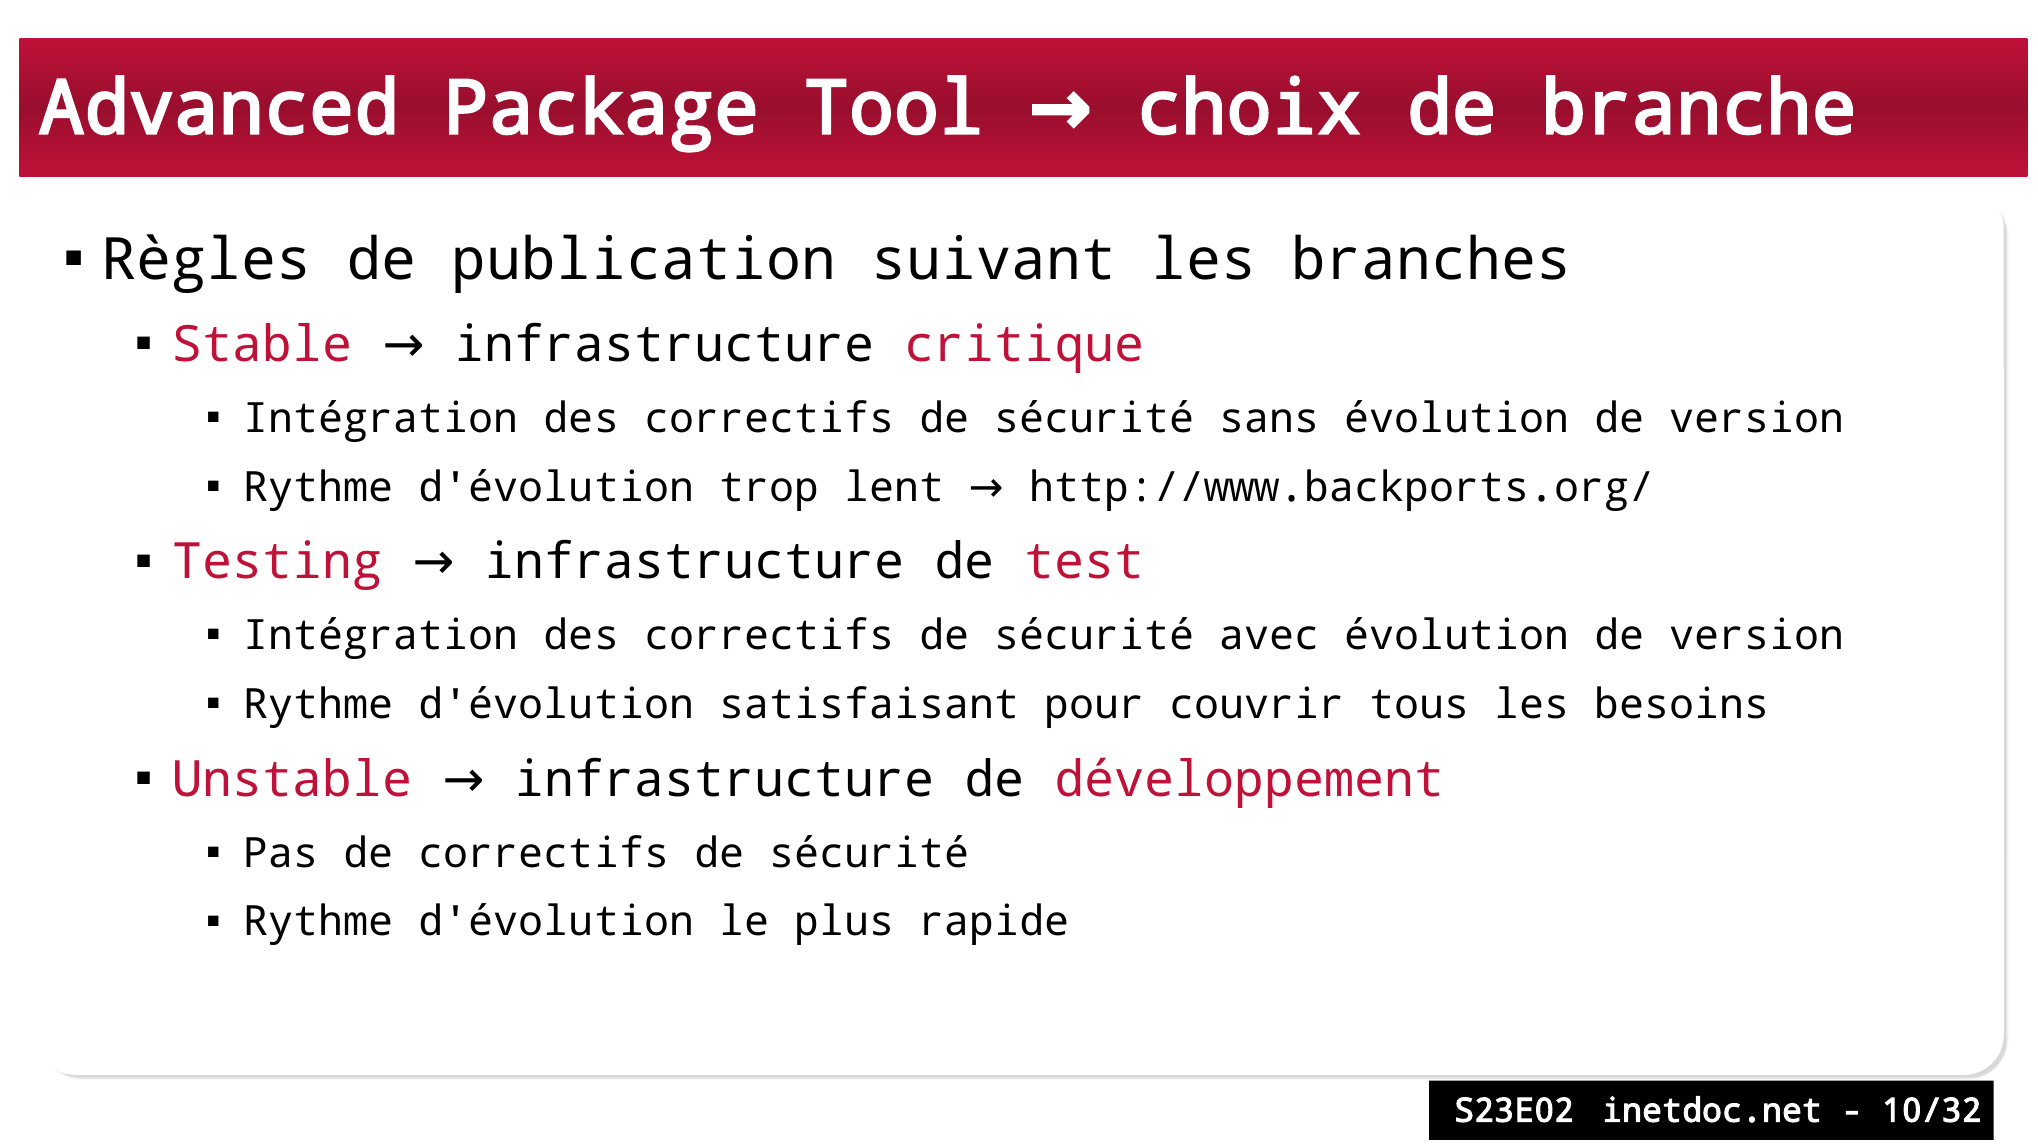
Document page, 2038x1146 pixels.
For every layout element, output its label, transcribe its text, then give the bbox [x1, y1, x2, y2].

text_box Règles de publication suivant les branches Stable → infrastructure critique Intégration des correctifs de sécurité sans évolution de version Rythme d'évolution trop lent → http://www.backports.org/ Testing → infrastructure de test Intégration des correctifs de sécurité avec évolution de version Rythme d'évolution satisfaisant pour couvrir tous les besoins Unstable → infrastructure de développement Pas de correctifs de sécurité Rythme d'évolution le plus rapide [35, 188, 2004, 1075]
text_box S23E02 inetdoc.net - <numéro>/32 [1429, 1080, 1994, 1140]
text_box Advanced Package Tool → choix de branche [19, 38, 2028, 177]
